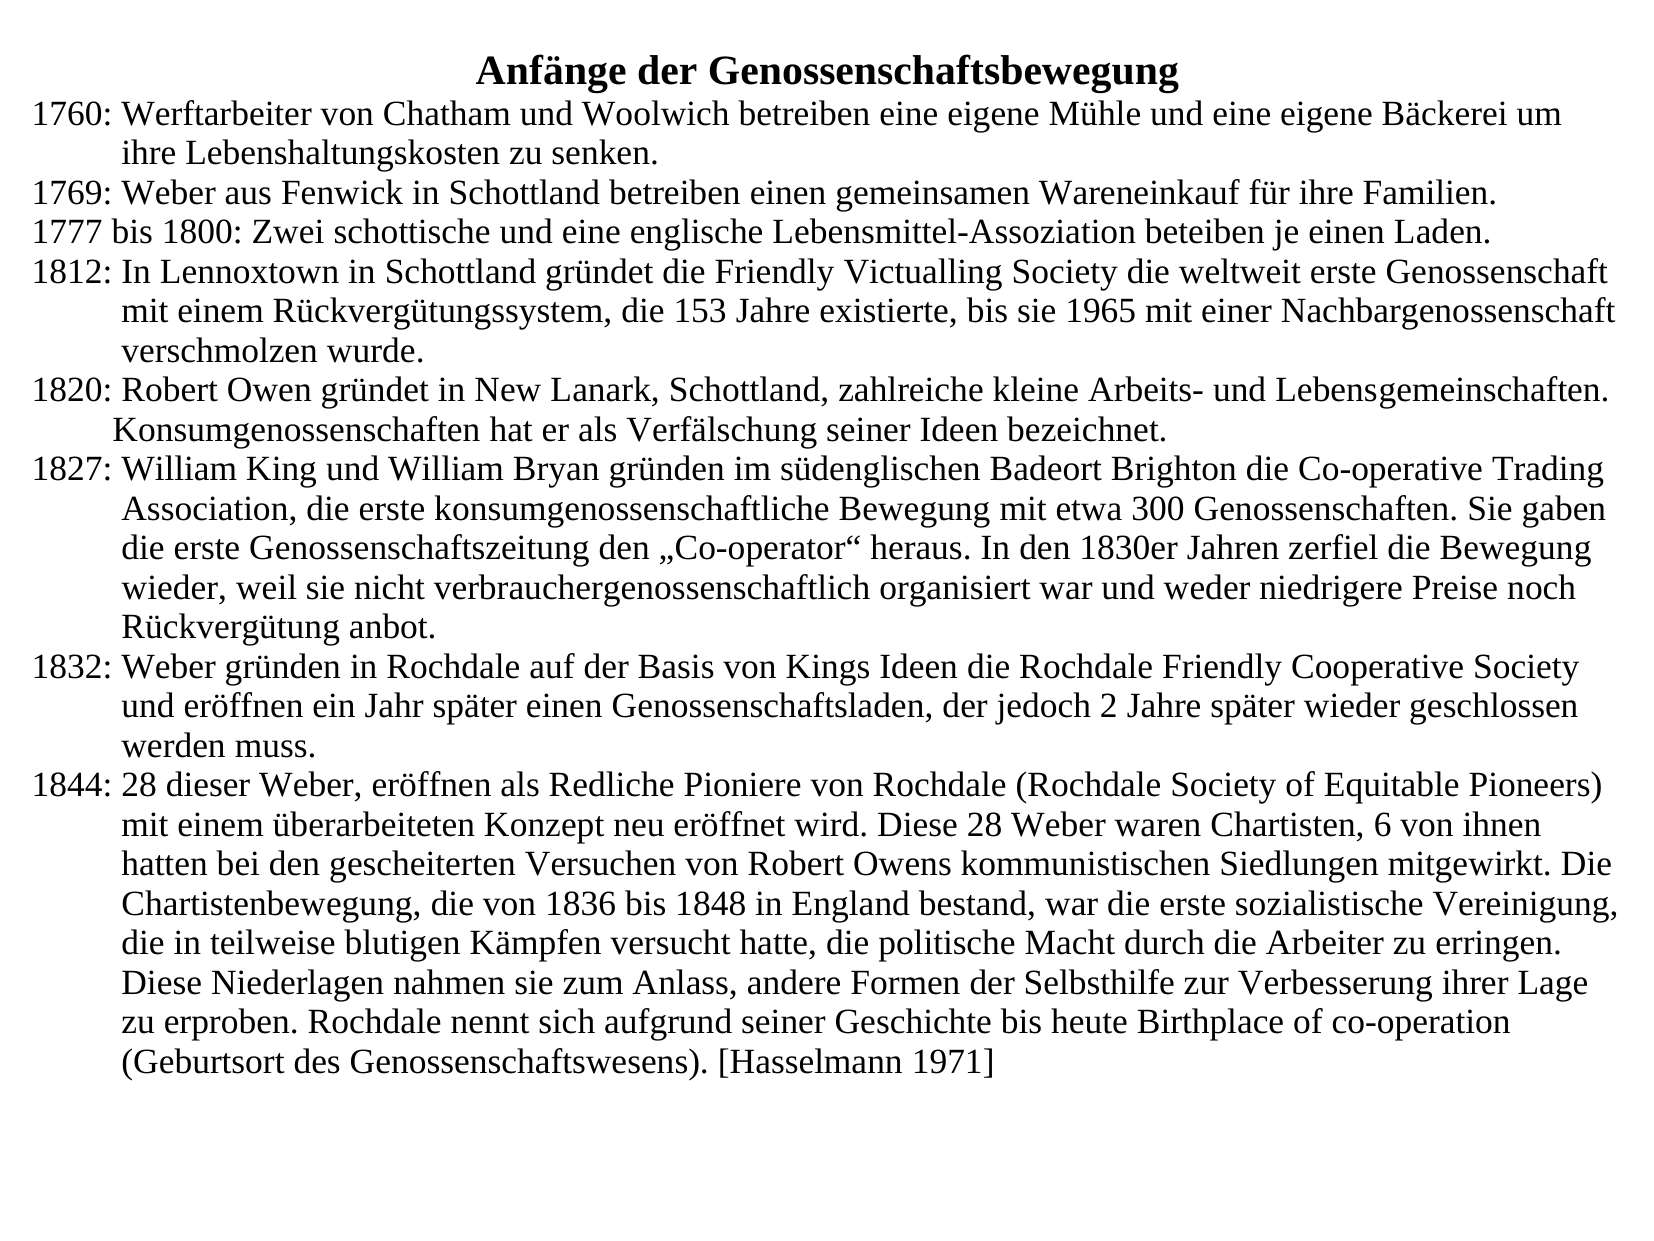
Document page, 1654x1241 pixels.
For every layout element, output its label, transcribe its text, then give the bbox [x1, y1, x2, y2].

text_box Anfänge der Genossenschaftsbewegung 1760: Werftarbeiter von Chatham und Woolwich betreiben eine eigene Mühle und eine eigene Bäckerei um ihre Lebenshaltungskosten zu senken. 1769: Weber aus Fenwick in Schottland betreiben einen gemeinsamen Wareneinkauf für ihre Familien. 1777 bis 1800: Zwei schottische und eine englische Lebensmittel-Assoziation beteiben je einen Laden. 1812: In Lennoxtown in Schottland gründet die Friendly Victualling Society die weltweit erste Genossenschaft mit einem Rückvergütungssystem, die 153 Jahre existierte, bis sie 1965 mit einer Nachbargenossenschaft verschmolzen wurde. 1820: Robert Owen gründet in New Lanark, Schottland, zahlreiche kleine Arbeits- und Lebens­gemeinschaften. Konsumgenossenschaften hat er als Verfälschung seiner Ideen bezeichnet. 1827: William King und William Bryan gründen im südenglischen Badeort Brighton die Co-operative Trading Association, die erste konsumgenossenschaftliche Bewegung mit etwa 300 Genossenschaften. Sie gaben die erste Genossenschaftszeitung den „Co-operator“ heraus. In den 1830er Jahren zerfiel die Bewegung wieder, weil sie nicht verbrauchergenossenschaftlich organisiert war und weder niedrigere Preise noch Rückvergütung anbot. 1832: Weber gründen in Rochdale auf der Basis von Kings Ideen die Rochdale Friendly Cooperative Society und eröffnen ein Jahr später einen Genossenschaftsladen, der jedoch 2 Jahre später wieder geschlossen werden muss. 1844: 28 dieser Weber, eröffnen als Redliche Pioniere von Rochdale (Rochdale Society of Equitable Pioneers) mit einem überarbeiteten Konzept neu eröffnet wird. Diese 28 Weber waren Chartisten, 6 von ihnen hatten bei den gescheiterten Versuchen von Robert Owens kommunistischen Siedlungen mitgewirkt. Die Chartistenbewegung, die von 1836 bis 1848 in England bestand, war die erste sozialistische Vereinigung, die in teilweise blutigen Kämpfen versucht hatte, die politische Macht durch die Arbeiter zu erringen. Diese Niederlagen nahmen sie zum Anlass, andere Formen der Selbsthilfe zur Verbesserung ihrer Lage zu erproben. Rochdale nennt sich aufgrund seiner Geschichte bis heute Birthplace of co-operation (Geburtsort des Genossenschaftswesens). [Hasselmann 1971] [31, 47, 1625, 1177]
